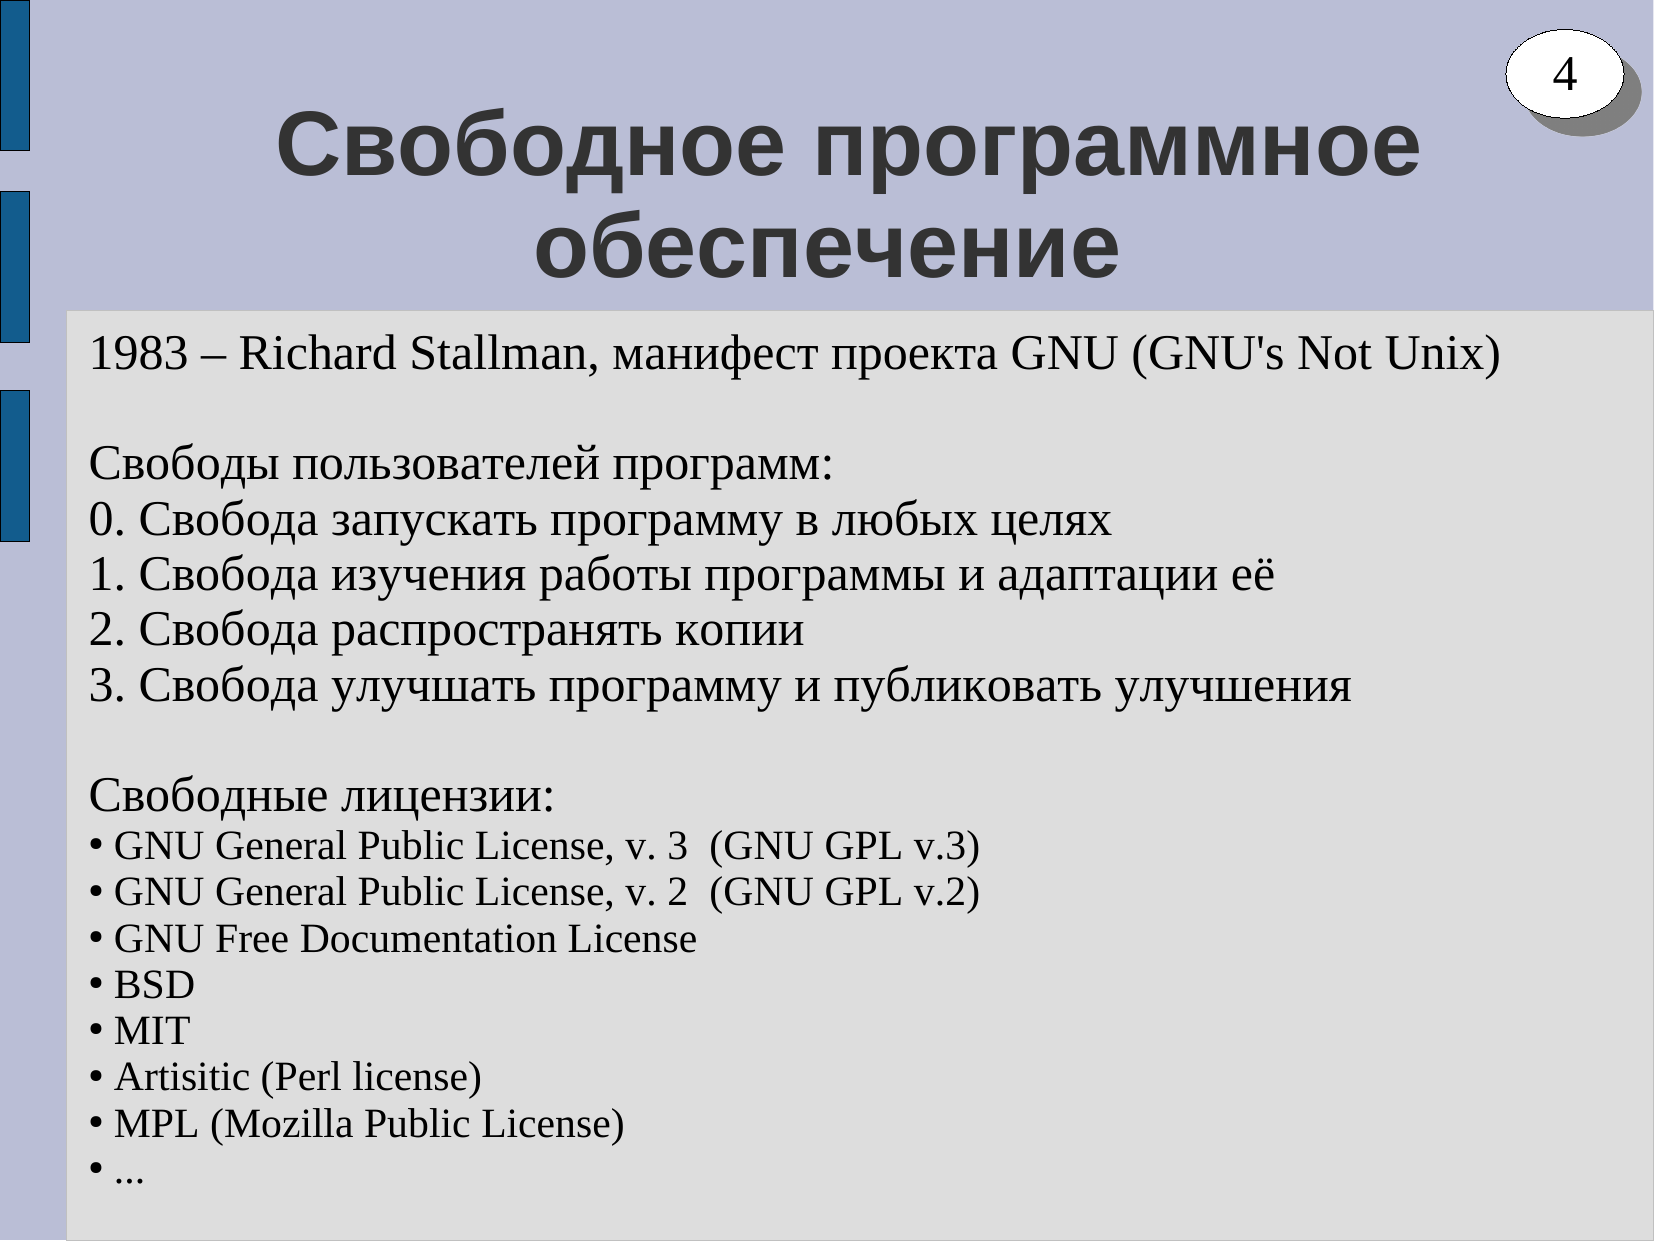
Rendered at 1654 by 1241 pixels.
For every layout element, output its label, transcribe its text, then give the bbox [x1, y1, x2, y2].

title Свободное программное обеспечение [121, 91, 1534, 299]
text_box 1983 – Richard Stallman, манифест проекта GNU (GNU's Not Unix) Свободы пользователей программ: 0. Свобода запускать программу в любых целях 1. Свобода изучения работы программы и адаптации её 2. Свобода распространять копии 3. Свобода улучшать программу и публиковать улучшения Свободные лицензии: GNU General Public License, v. 3 (GNU GPL v.3) GNU General Public License, v. 2 (GNU GPL v.2) GNU Free Documentation License BSD MIT Artisitic (Perl license) MPL (Mozilla Public License) ... [88, 324, 1625, 1202]
text_box 4 [1505, 29, 1625, 119]
